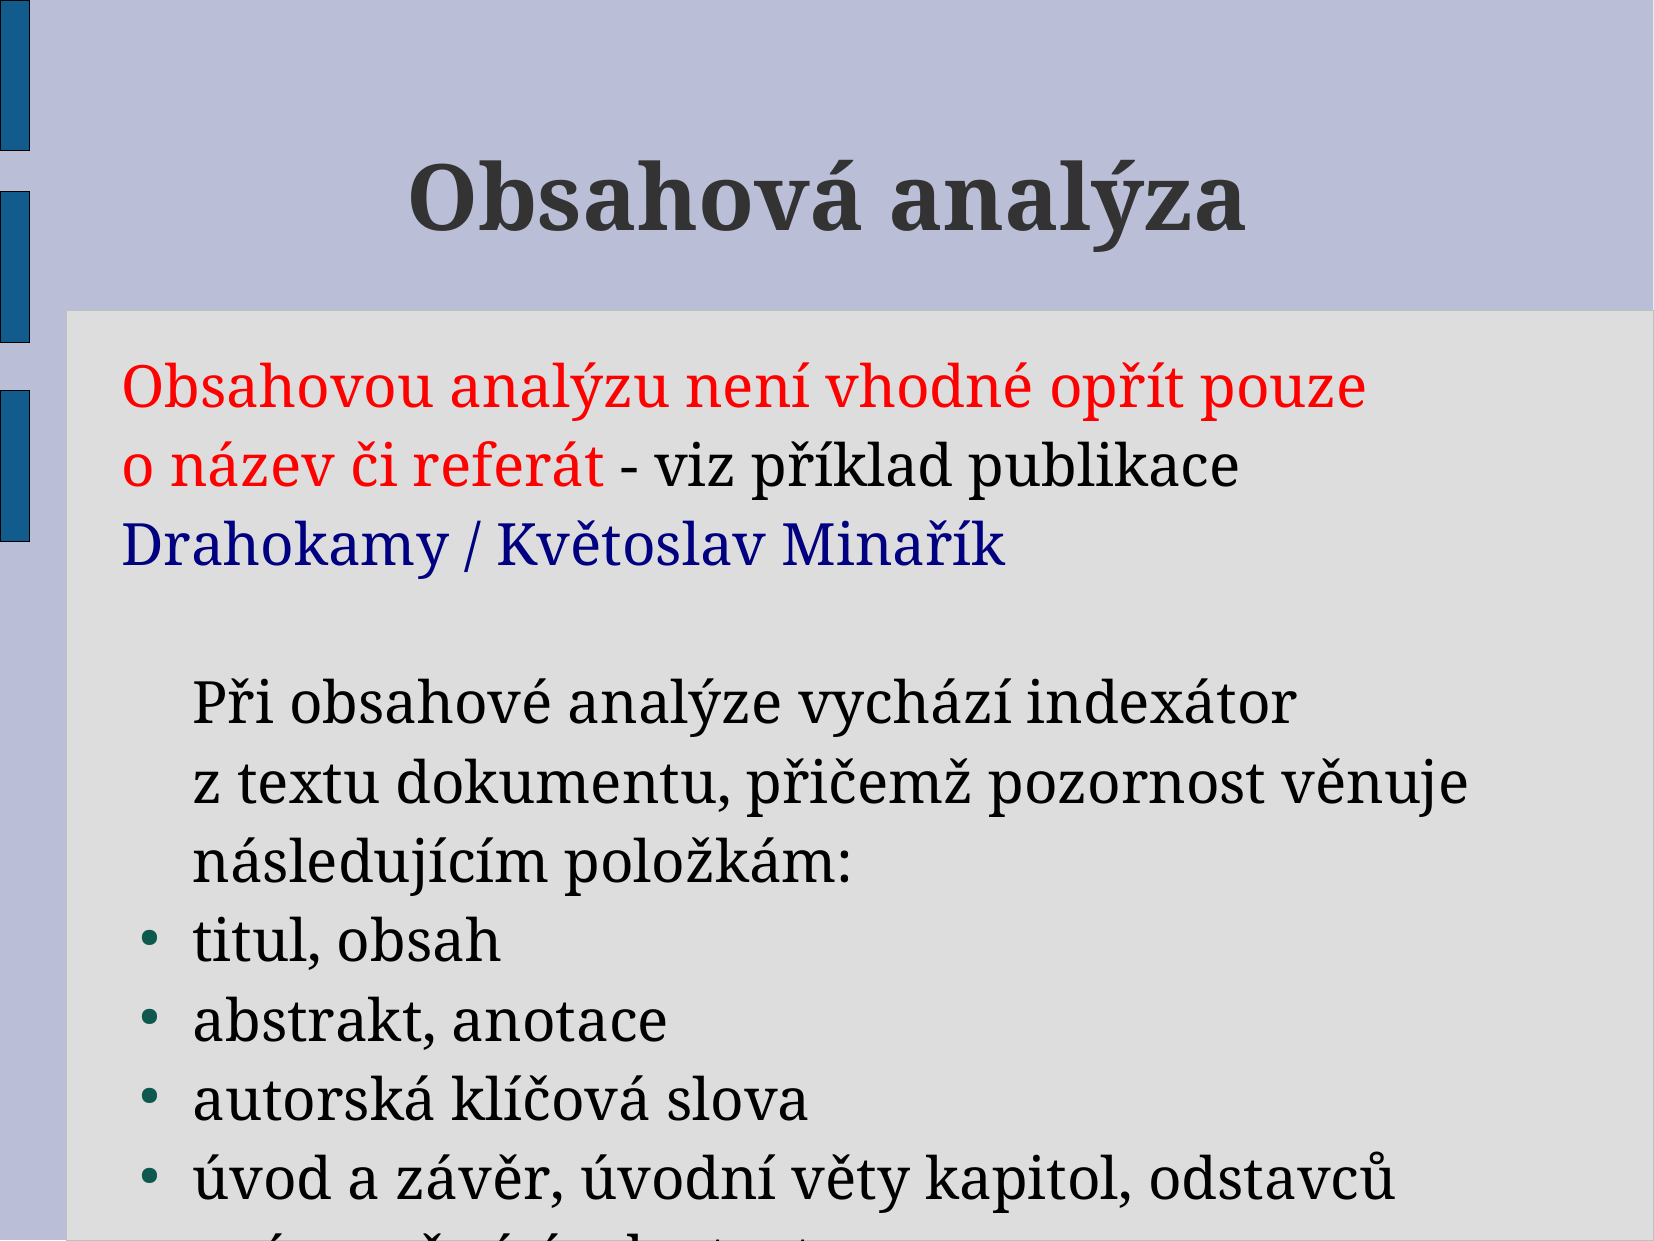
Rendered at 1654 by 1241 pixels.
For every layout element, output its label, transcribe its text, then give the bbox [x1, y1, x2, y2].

title Obsahová analýza [121, 98, 1534, 291]
list Obsahovou analýzu není vhodné opřít pouze o název či referát - viz příklad publikace Drahokamy / Květoslav Minařík Při obsahové analýze vychází indexátor z textu dokumentu, přičemž pozornost věnuje následujícím položkám: titul, obsah abstrakt, anotace autorská klíčová slova úvod a závěr, úvodní věty kapitol, odstavců zvýrazněné úseky textu ilustrace, schémata, tabulky apod. [121, 344, 1534, 1241]
